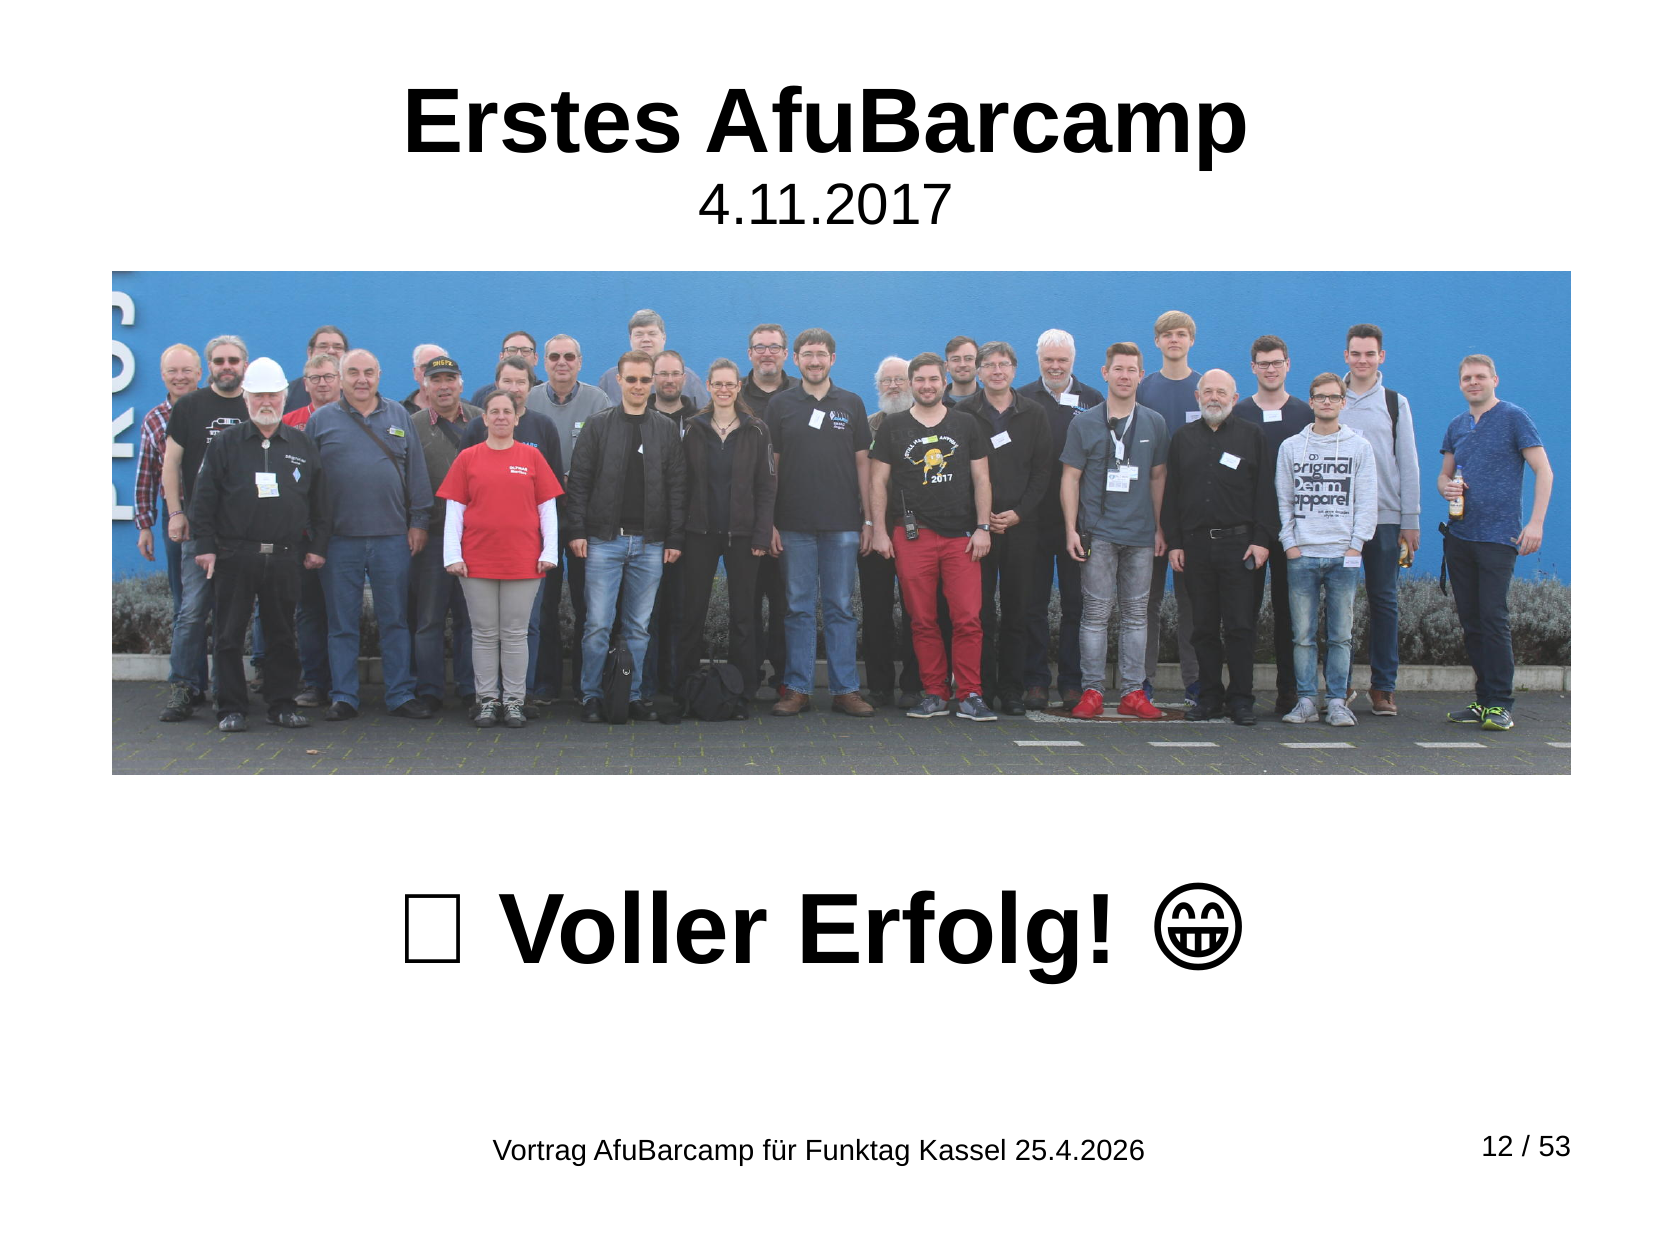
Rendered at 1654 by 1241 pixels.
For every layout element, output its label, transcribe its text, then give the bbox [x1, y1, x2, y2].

title Erstes AfuBarcamp 4.11.2017 [82, 49, 1571, 257]
text_box 🤗 Voller Erfolg! 😁 [353, 865, 1336, 993]
picture [112, 271, 1571, 775]
